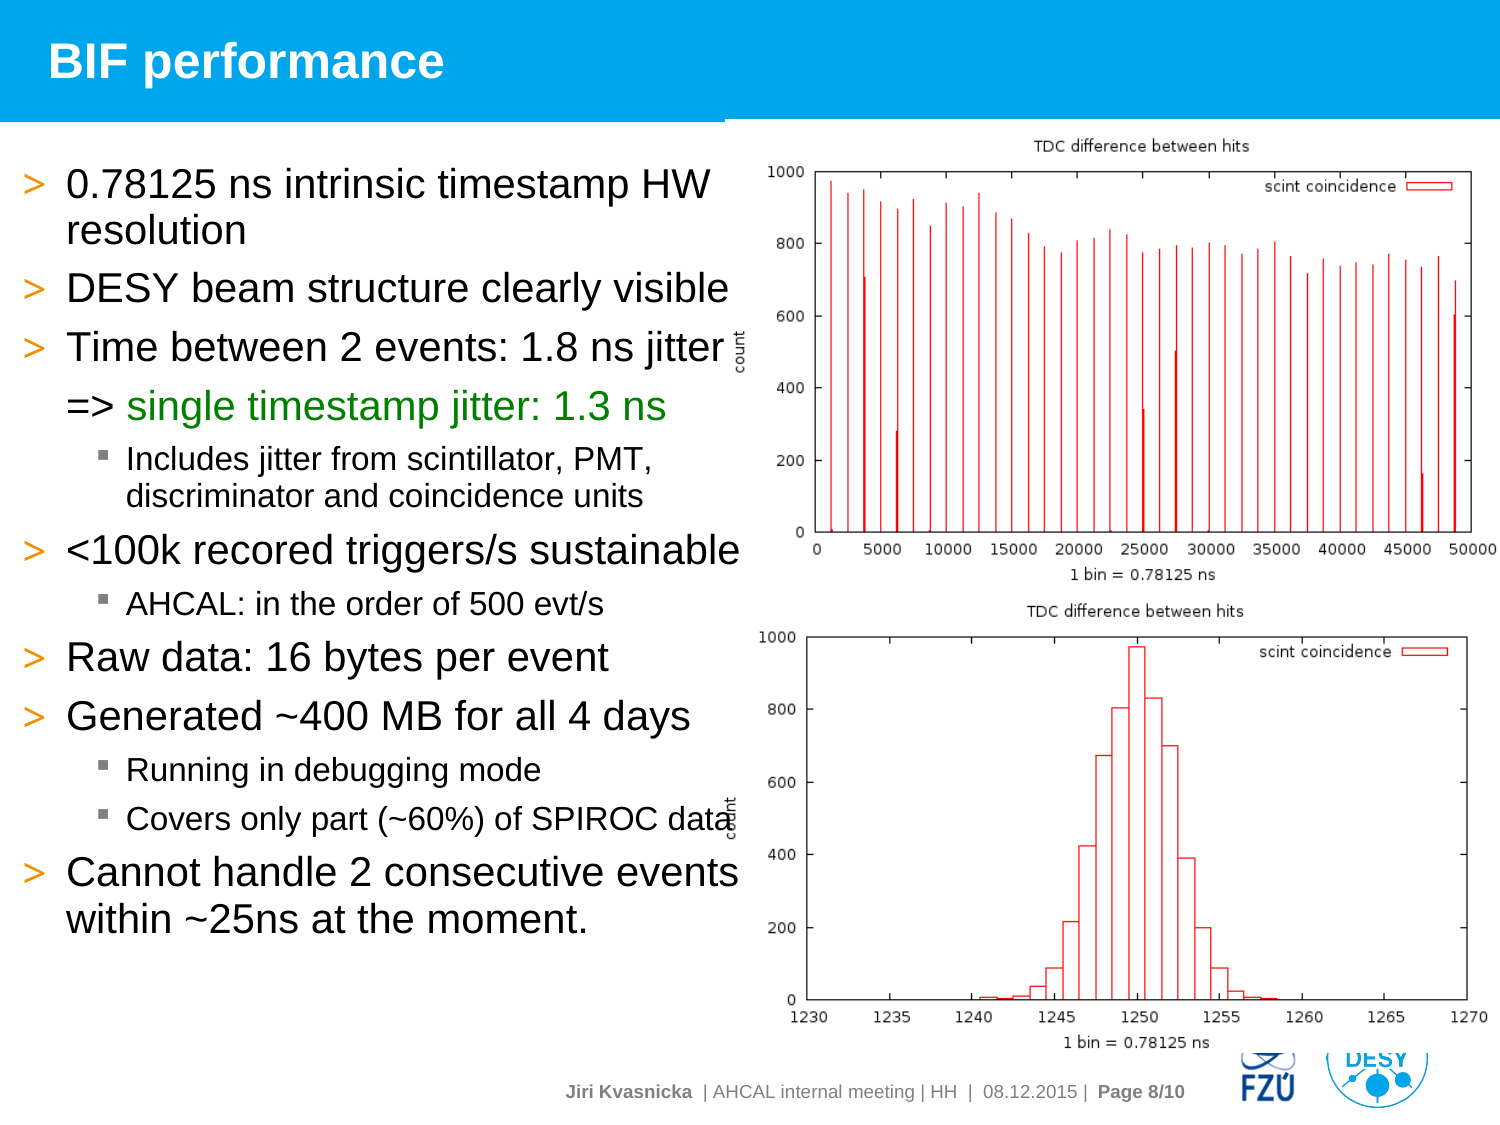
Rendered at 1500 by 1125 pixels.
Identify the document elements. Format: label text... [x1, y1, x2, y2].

list 0.78125 ns intrinsic timestamp HW resolution DESY beam structure clearly visible Time between 2 events: 1.8 ns jitter => single timestamp jitter: 1.3 ns Includes jitter from scintillator, PMT, discriminator and coincidence units <100k recored triggers/s sustainable AHCAL: in the order of 500 evt/s Raw data: 16 bytes per event Generated ~400 MB for all 4 days Running in debugging mode Covers only part (~60%) of SPIROC data Cannot handle 2 consecutive events within ~25ns at the moment. [22, 160, 772, 1053]
title BIF performance [47, 16, 1446, 107]
picture [725, 120, 1500, 1110]
